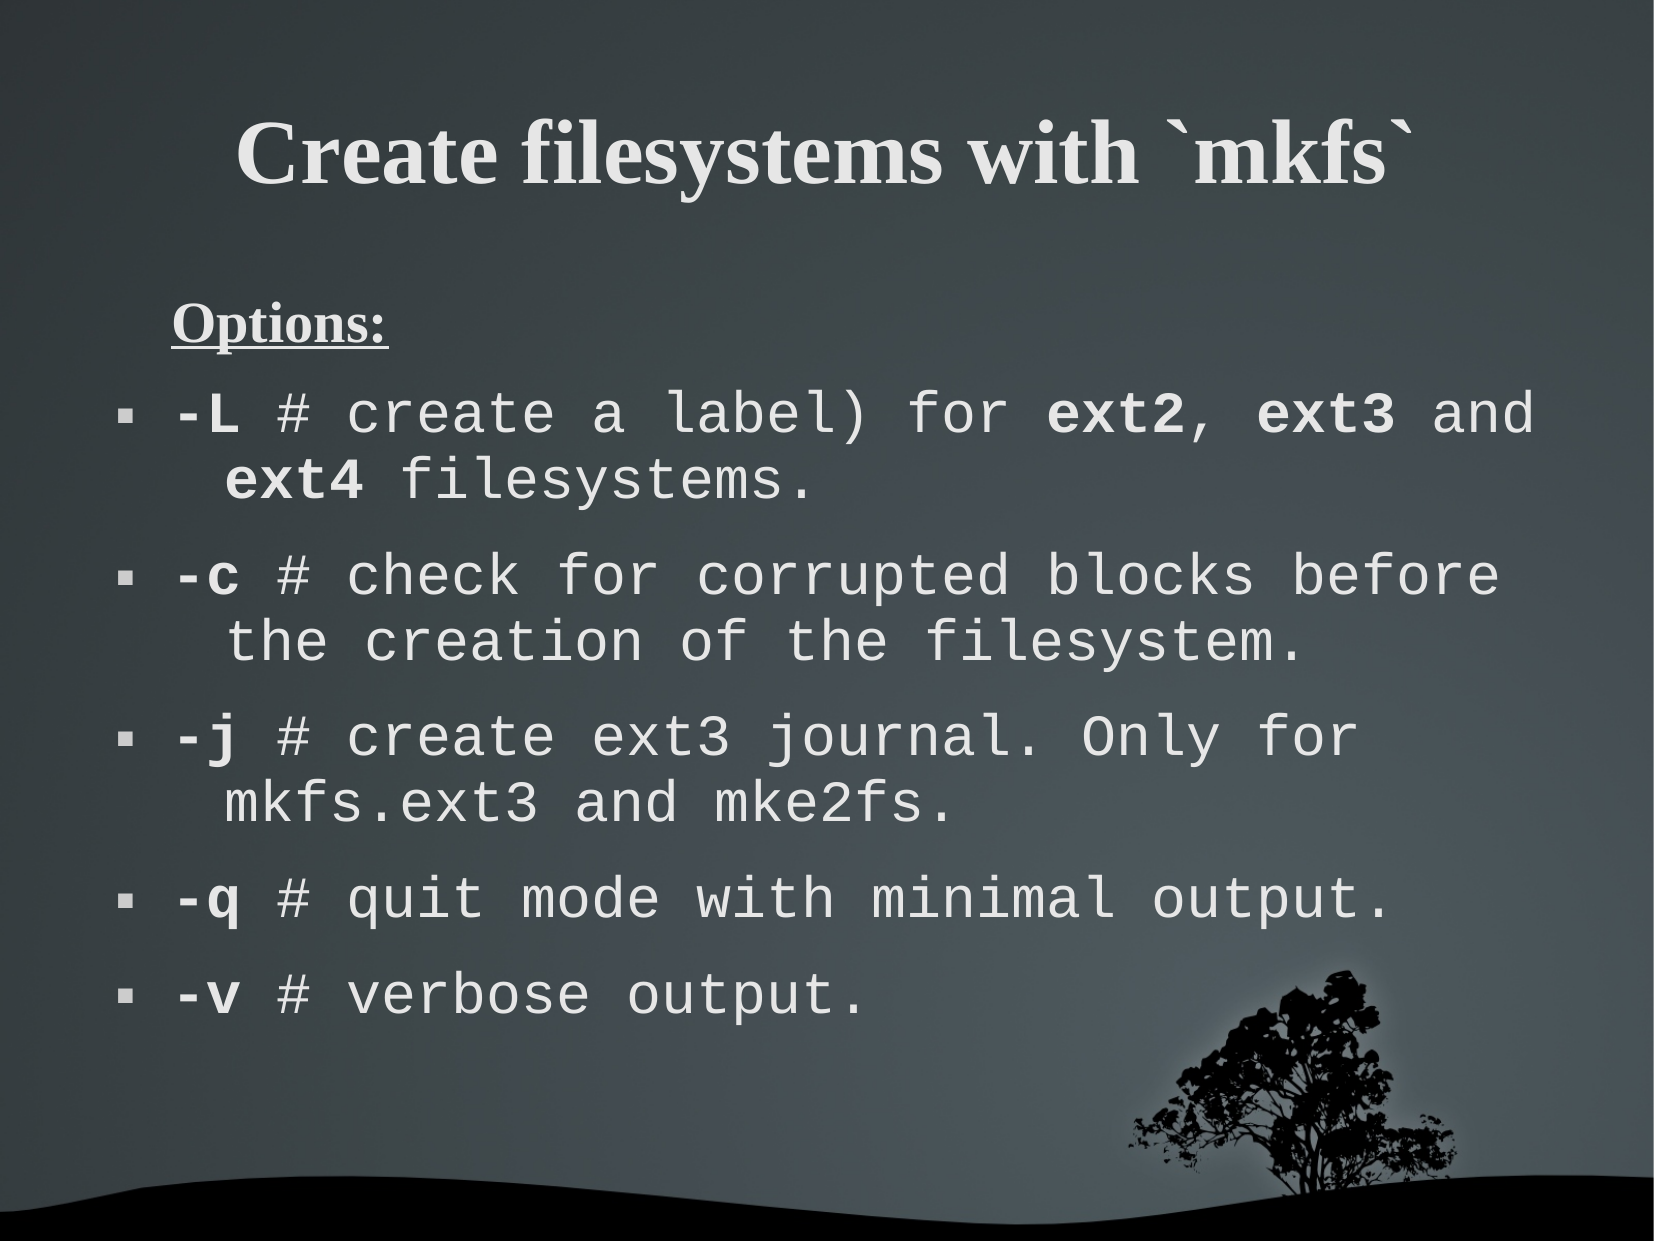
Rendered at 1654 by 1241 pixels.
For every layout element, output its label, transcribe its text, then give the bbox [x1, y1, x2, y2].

list Options: -L # create a label) for ext2, ext3 and ext4 filesystems. -c # check for corrupted blocks before the creation of the filesystem. -j # create ext3 journal. Only for mkfs.ext3 and mke2fs. -q # quit mode with minimal output. -v # verbose output. [82, 290, 1571, 1111]
picture [0, 0, 1654, 1241]
title Create filesystems with `mkfs` [82, 33, 1571, 273]
